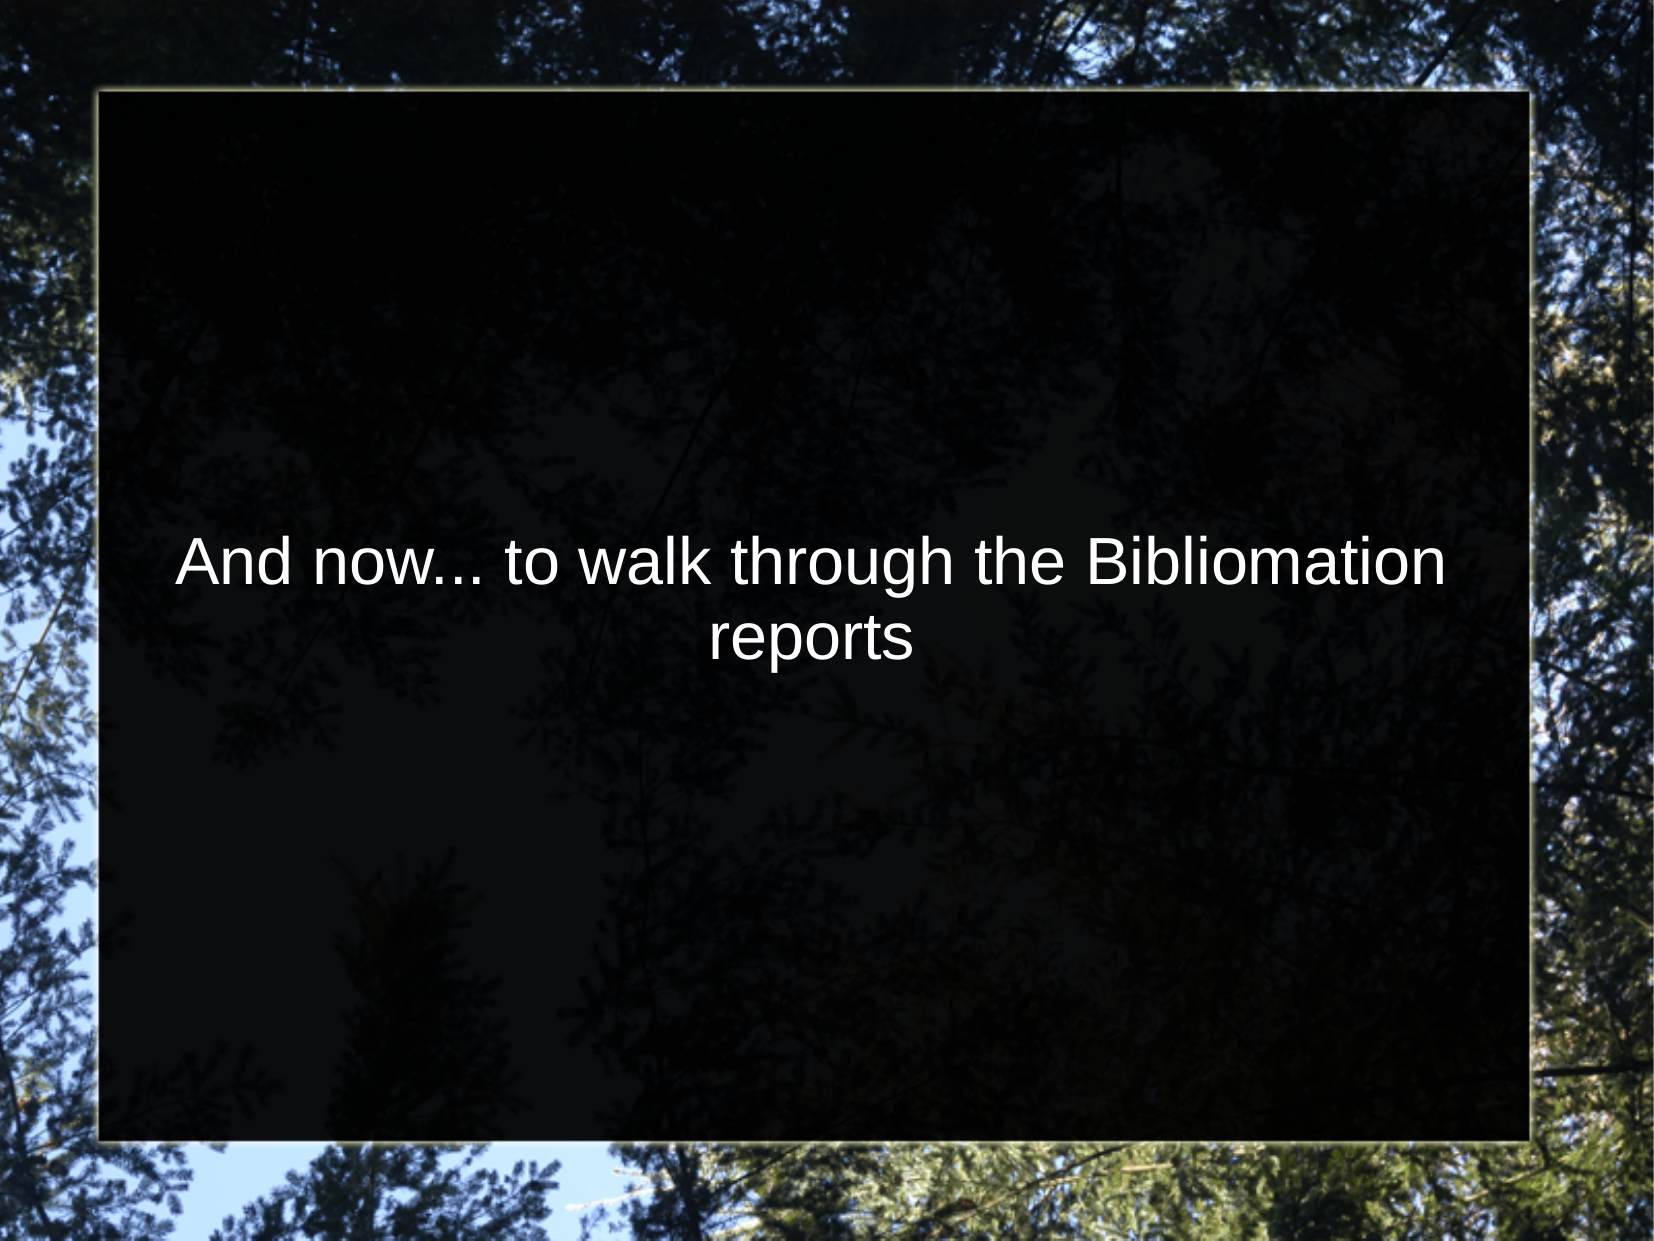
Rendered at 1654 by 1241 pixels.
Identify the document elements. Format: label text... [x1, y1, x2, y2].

picture [0, 0, 1654, 1241]
subtitle And now... to walk through the Bibliomation reports [88, 95, 1536, 1102]
